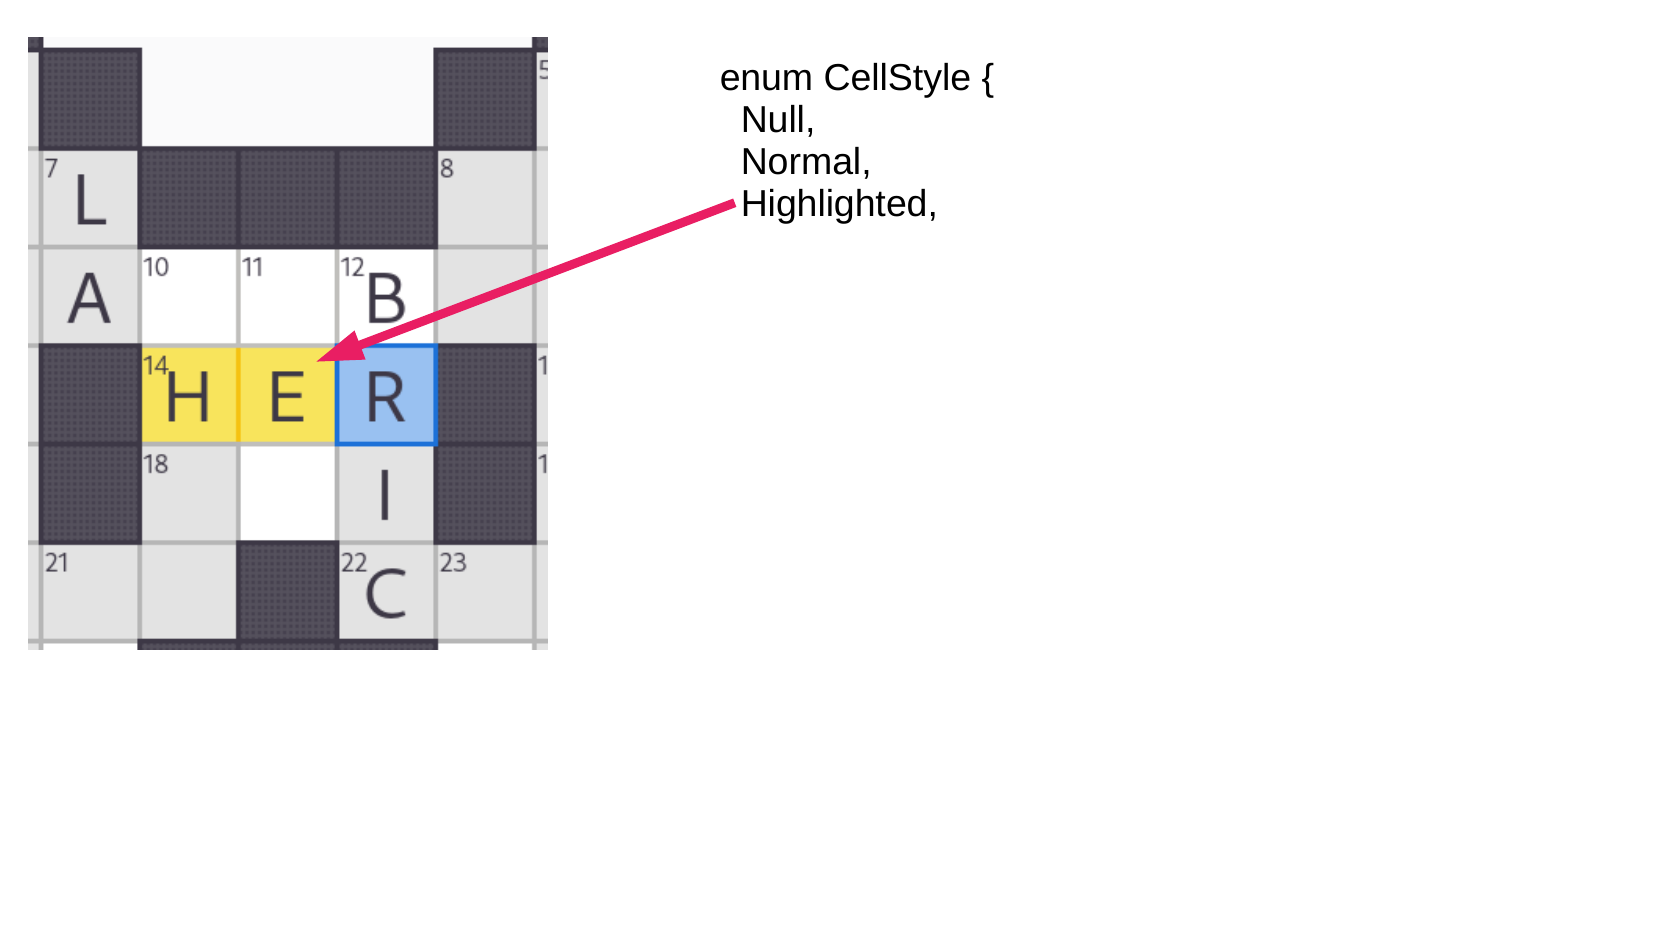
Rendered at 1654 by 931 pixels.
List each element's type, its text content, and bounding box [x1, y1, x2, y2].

picture [28, 37, 548, 650]
text_box enum CellStyle { Null, Normal, Highlighted, Focused, Block } struct LayoutCell { CellStyle style; GdkRGBA bg_color; gboolean bg_color_set; char *main_text; char *cluenum_text; } [705, 49, 1167, 778]
